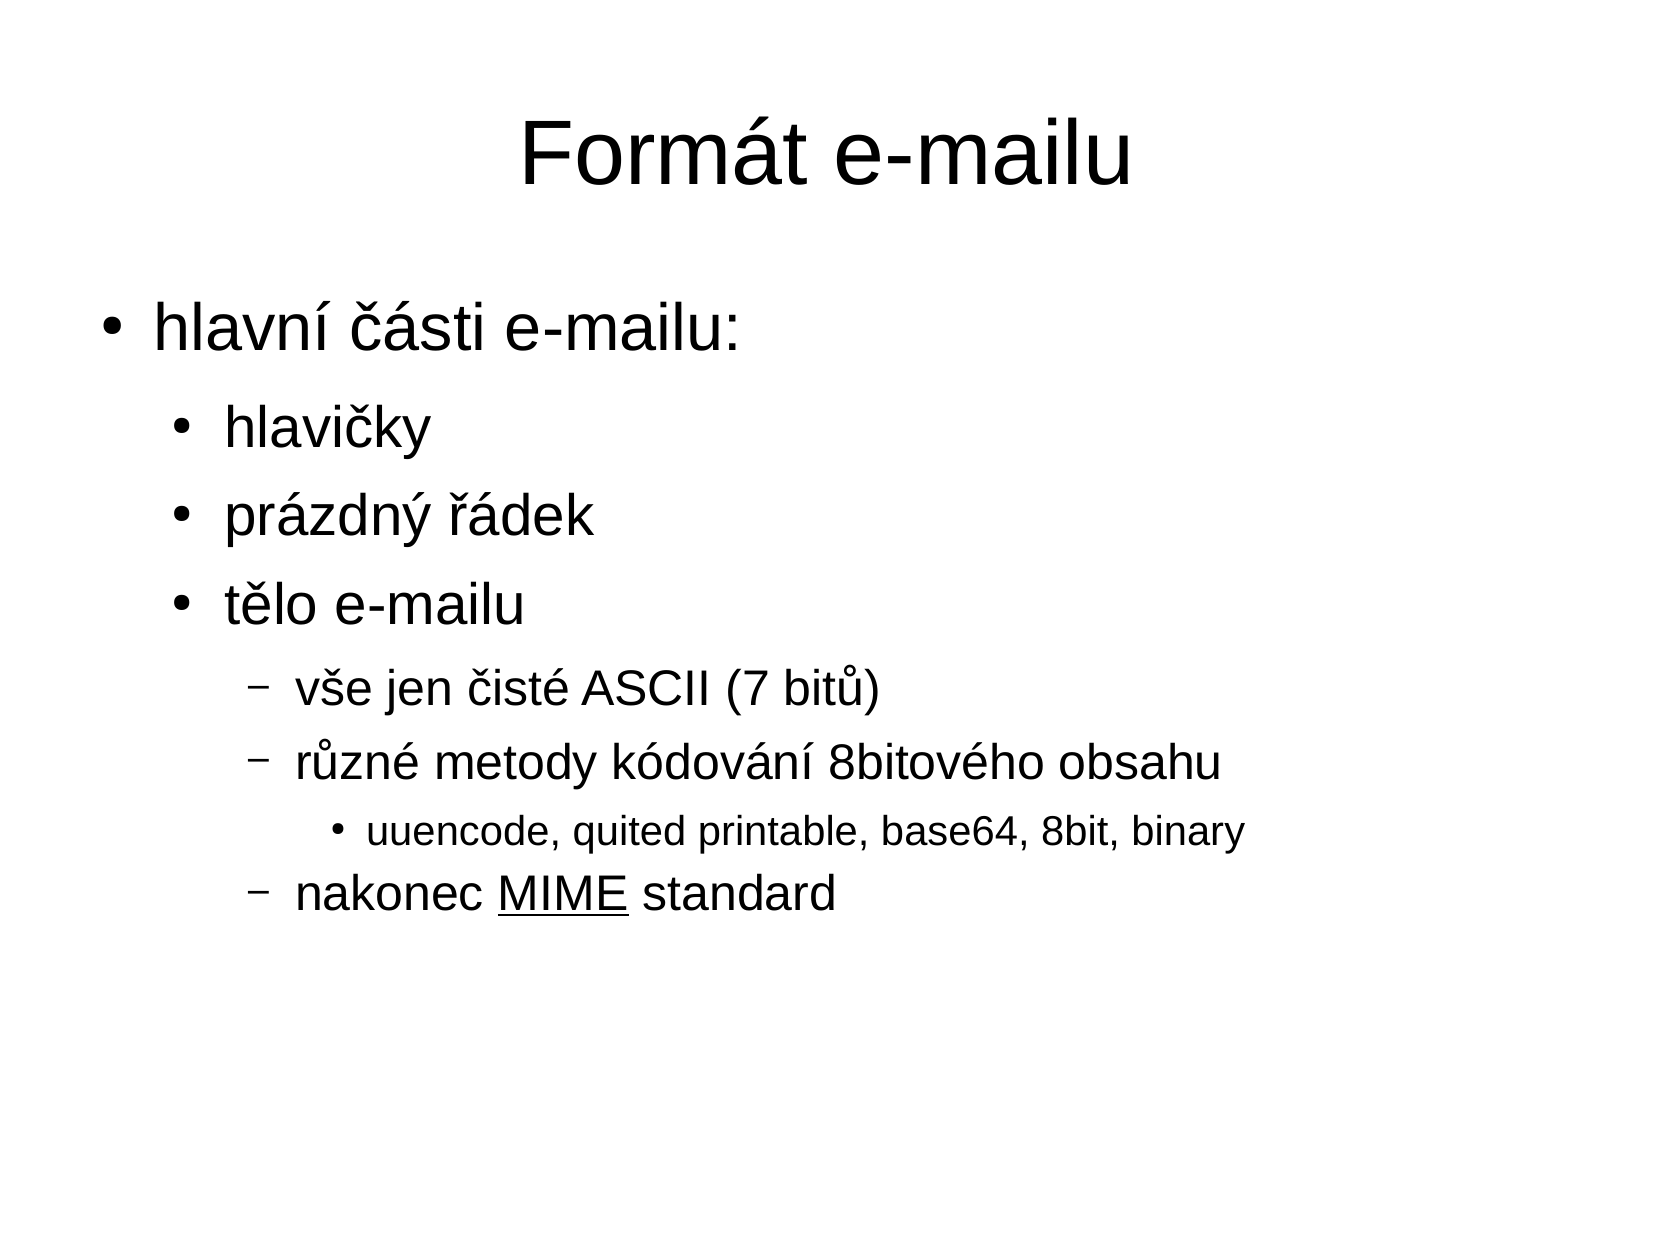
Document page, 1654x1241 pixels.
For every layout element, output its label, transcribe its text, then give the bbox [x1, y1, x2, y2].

list hlavní části e-mailu: hlavičky prázdný řádek tělo e-mailu vše jen čisté ASCII (7 bitů) různé metody kódování 8bitového obsahu uuencode, quited printable, base64, 8bit, binary nakonec MIME standard [82, 290, 1571, 1109]
title Formát e-mailu [82, 49, 1571, 257]
